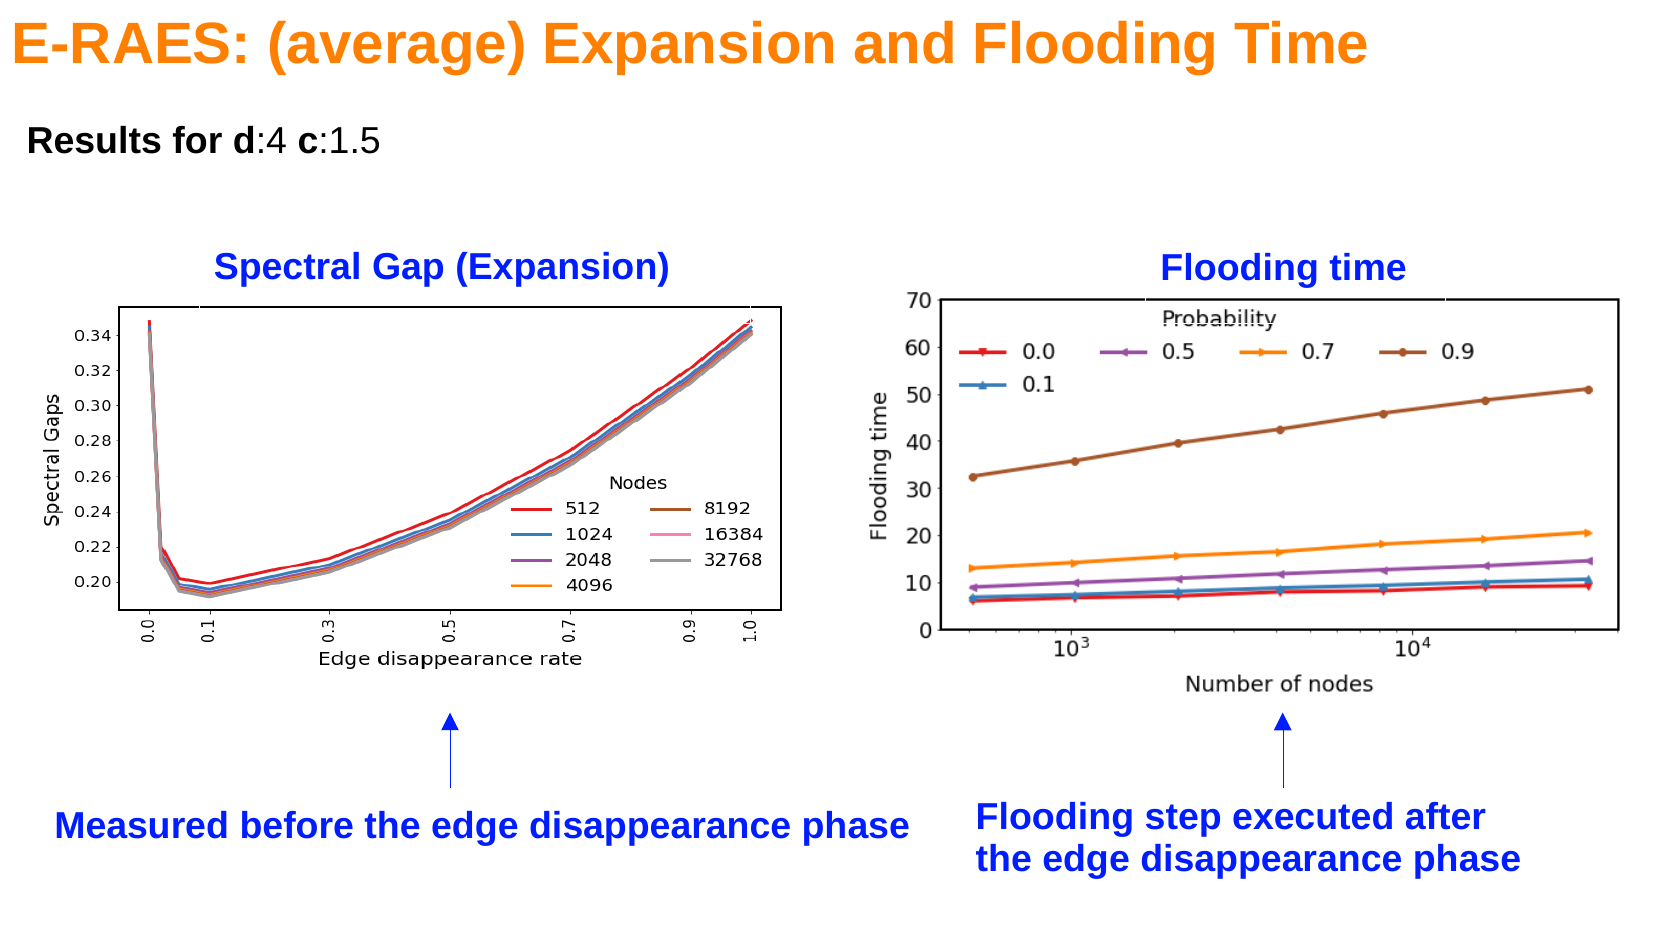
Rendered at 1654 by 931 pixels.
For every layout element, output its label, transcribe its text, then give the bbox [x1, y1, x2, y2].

picture [37, 278, 788, 676]
text_box Measured before the edge disappearance phase [39, 769, 978, 883]
title E-RAES: (average) Expansion and Flooding Time [11, 0, 1576, 163]
text_box Spectral Gap (Expansion) [199, 210, 751, 324]
text_box Results for d:4 c:1.5 [11, 112, 396, 170]
picture [862, 262, 1627, 705]
text_box Flooding step executed after the edge disappearance phase [960, 781, 1654, 895]
text_box Flooding time [1145, 211, 1446, 324]
